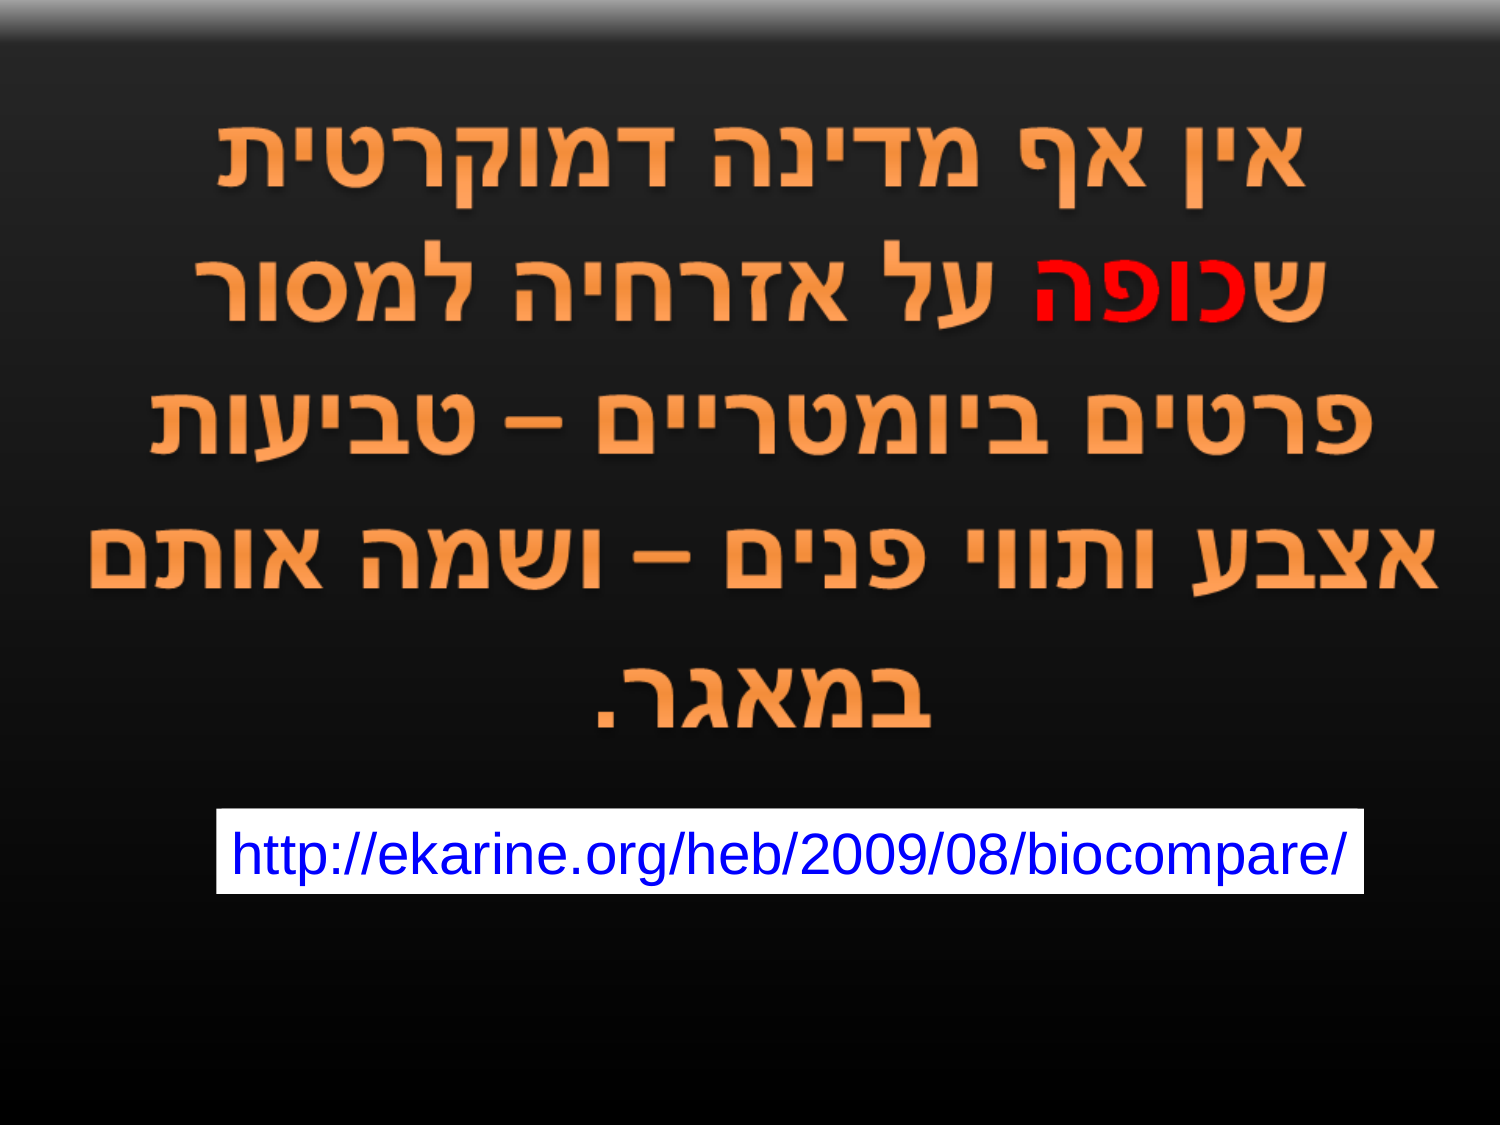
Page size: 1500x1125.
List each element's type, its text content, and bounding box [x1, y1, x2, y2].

text_box http://ekarine.org/heb/2009/08/biocompare/ [216, 808, 1364, 894]
picture [0, 0, 1500, 1125]
